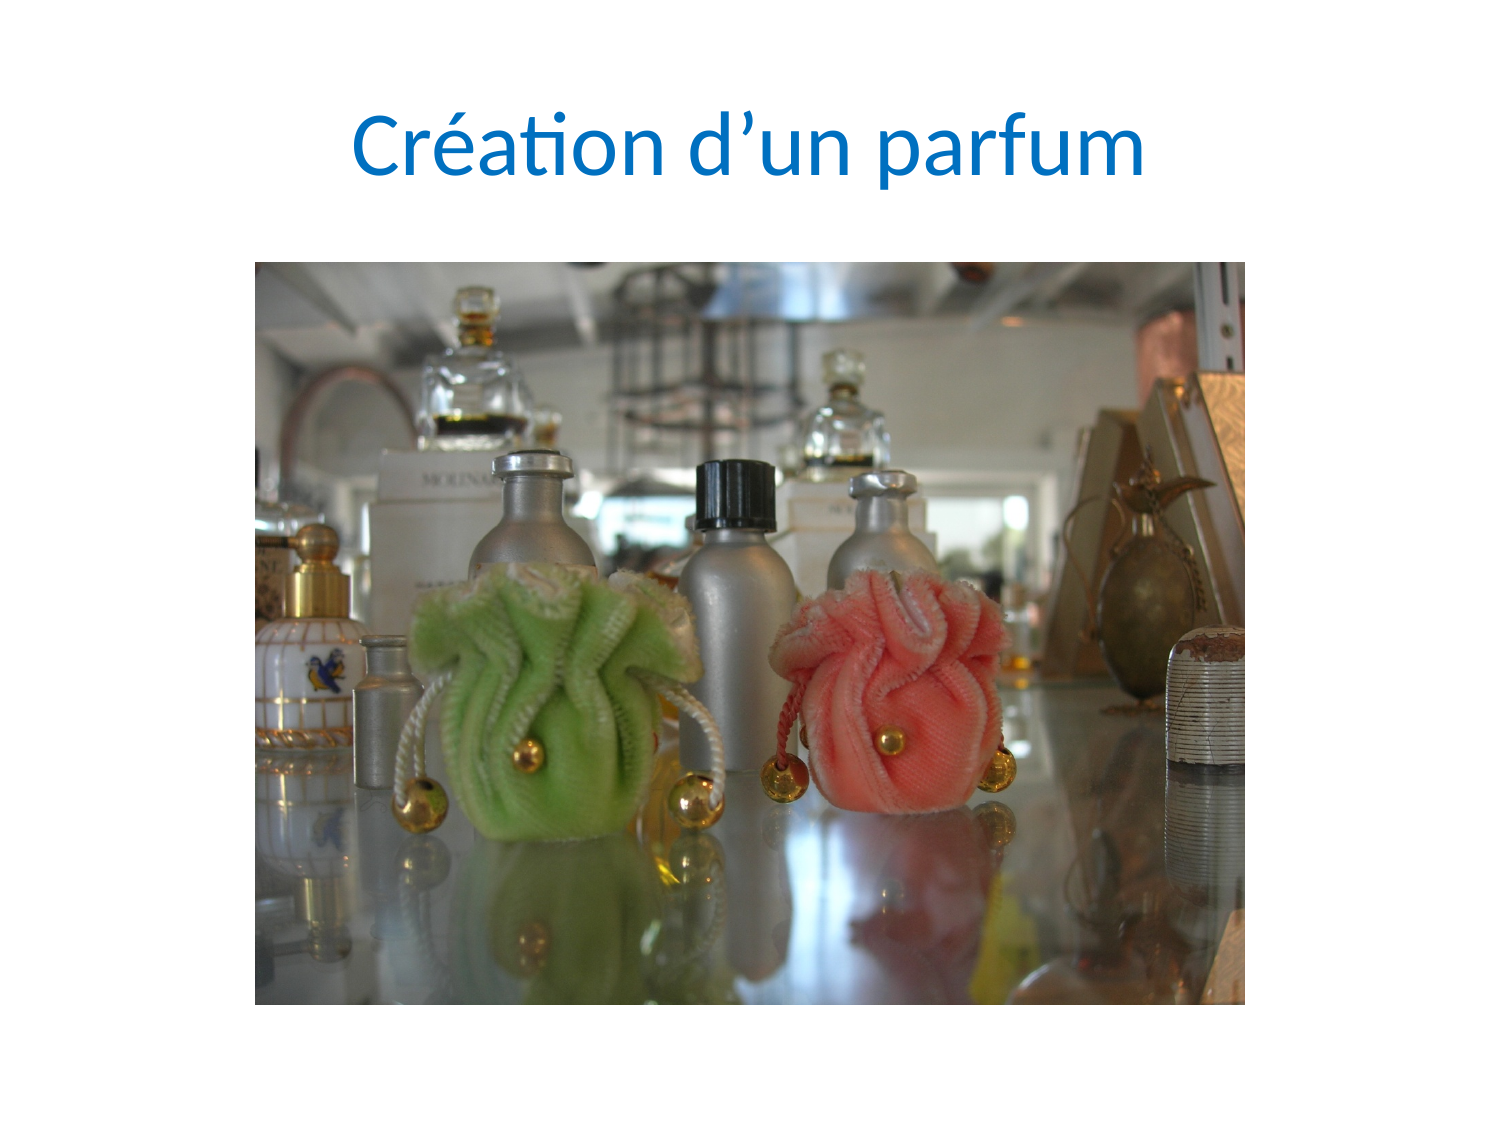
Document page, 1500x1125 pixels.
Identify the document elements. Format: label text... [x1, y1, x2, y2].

picture [255, 262, 1245, 1005]
title Création d’un parfum [75, 45, 1425, 233]
